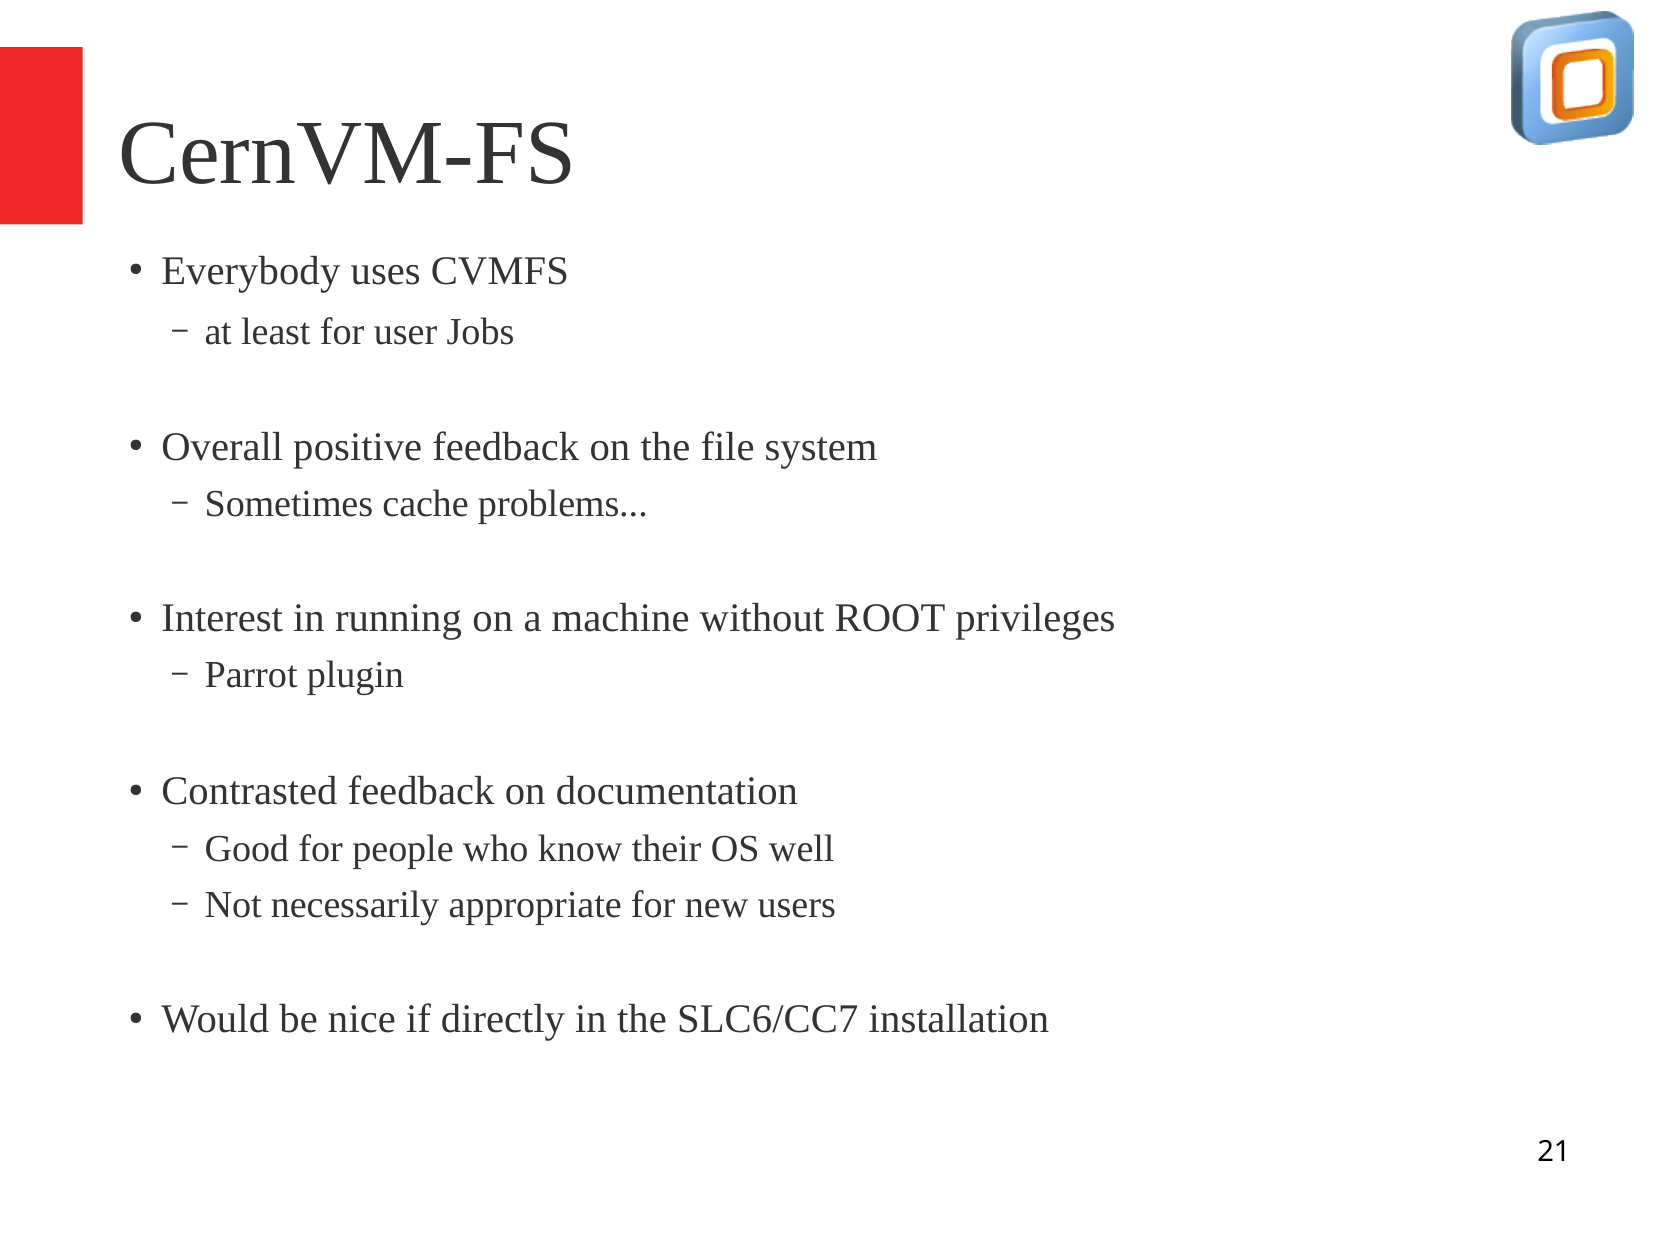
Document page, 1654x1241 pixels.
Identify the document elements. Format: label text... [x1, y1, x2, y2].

picture [1511, 11, 1634, 145]
title CernVM-FS [118, 49, 1571, 257]
list Everybody uses CVMFS at least for user Jobs Overall positive feedback on the file system Sometimes cache problems... Interest in running on a machine without ROOT privileges Parrot plugin Contrasted feedback on documentation Good for people who know their OS well Not necessarily appropriate for new users Would be nice if directly in the SLC6/CC7 installation [118, 248, 1536, 1052]
